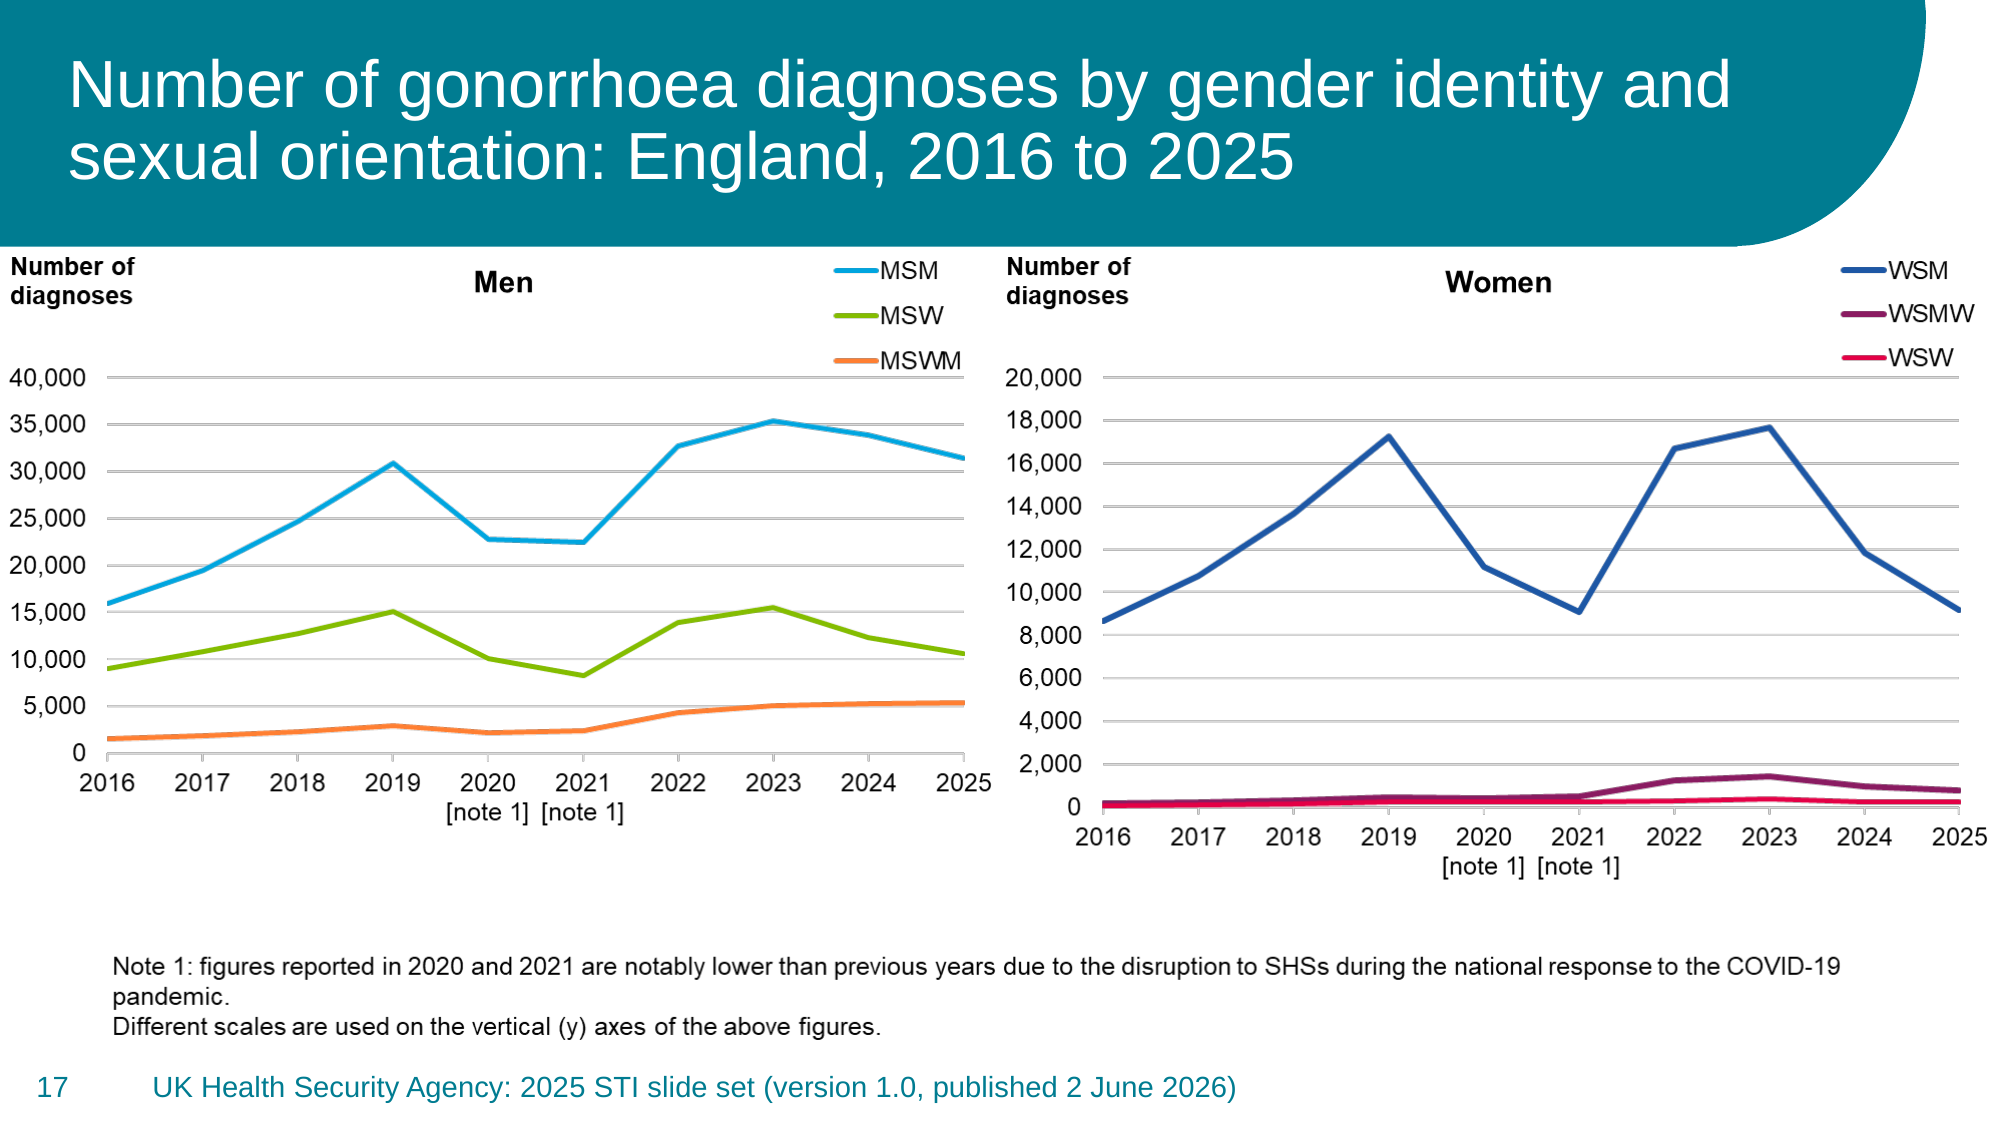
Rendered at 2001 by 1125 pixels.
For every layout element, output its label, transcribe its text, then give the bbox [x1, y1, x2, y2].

picture [2, 248, 2000, 1056]
title Number of gonorrhoea diagnoses by gender identity and sexual orientation: England, 2016 to 2025 [53, 41, 1837, 202]
text_box UK Health Security Agency: 2025 STI slide set (version 1.0, published 2 June 2026) [137, 1056, 1780, 1116]
text_box [21, 1056, 120, 1117]
